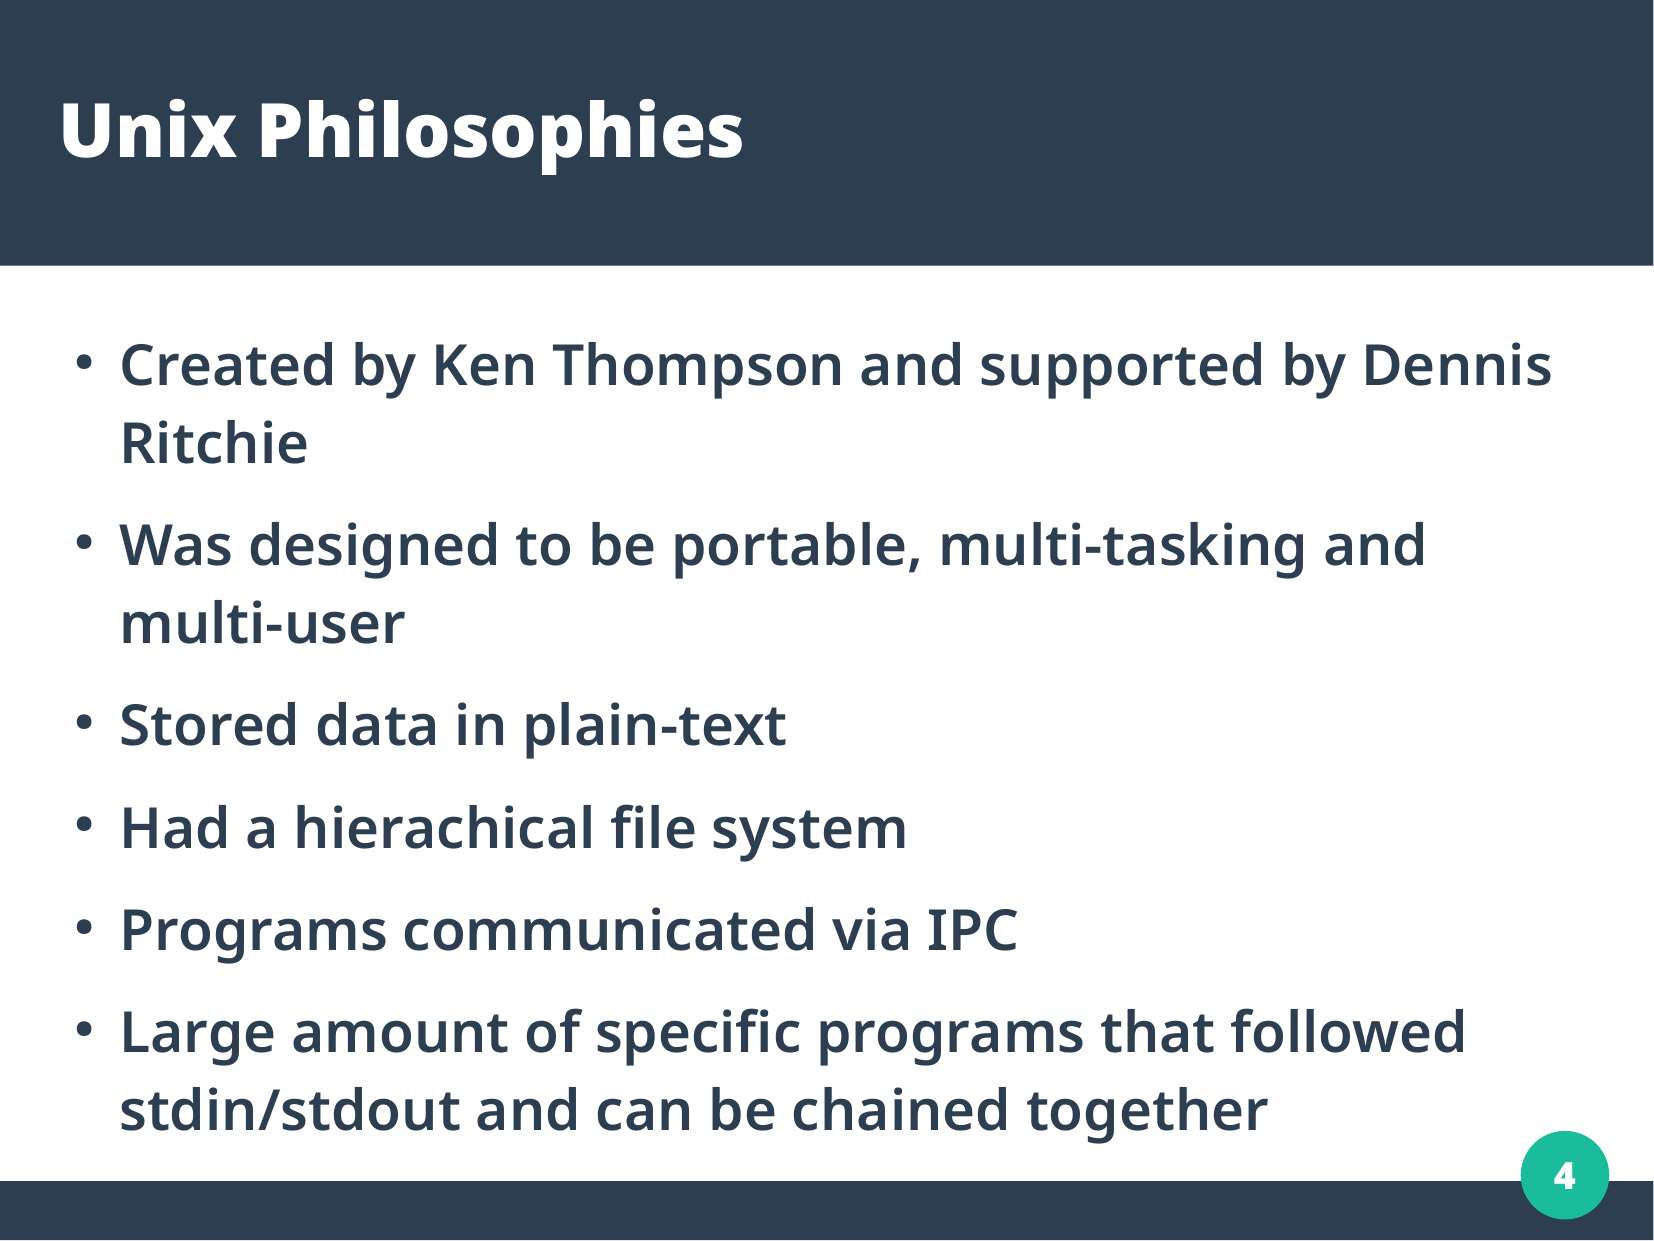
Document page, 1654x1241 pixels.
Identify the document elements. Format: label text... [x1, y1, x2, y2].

list Created by Ken Thompson and supported by Dennis Ritchie Was designed to be portable, multi-tasking and multi-user Stored data in plain-text Had a hierachical file system Programs communicated via IPC Large amount of specific programs that followed stdin/stdout and can be chained together [59, 324, 1595, 1152]
title Unix Philosophies [59, 49, 1595, 207]
